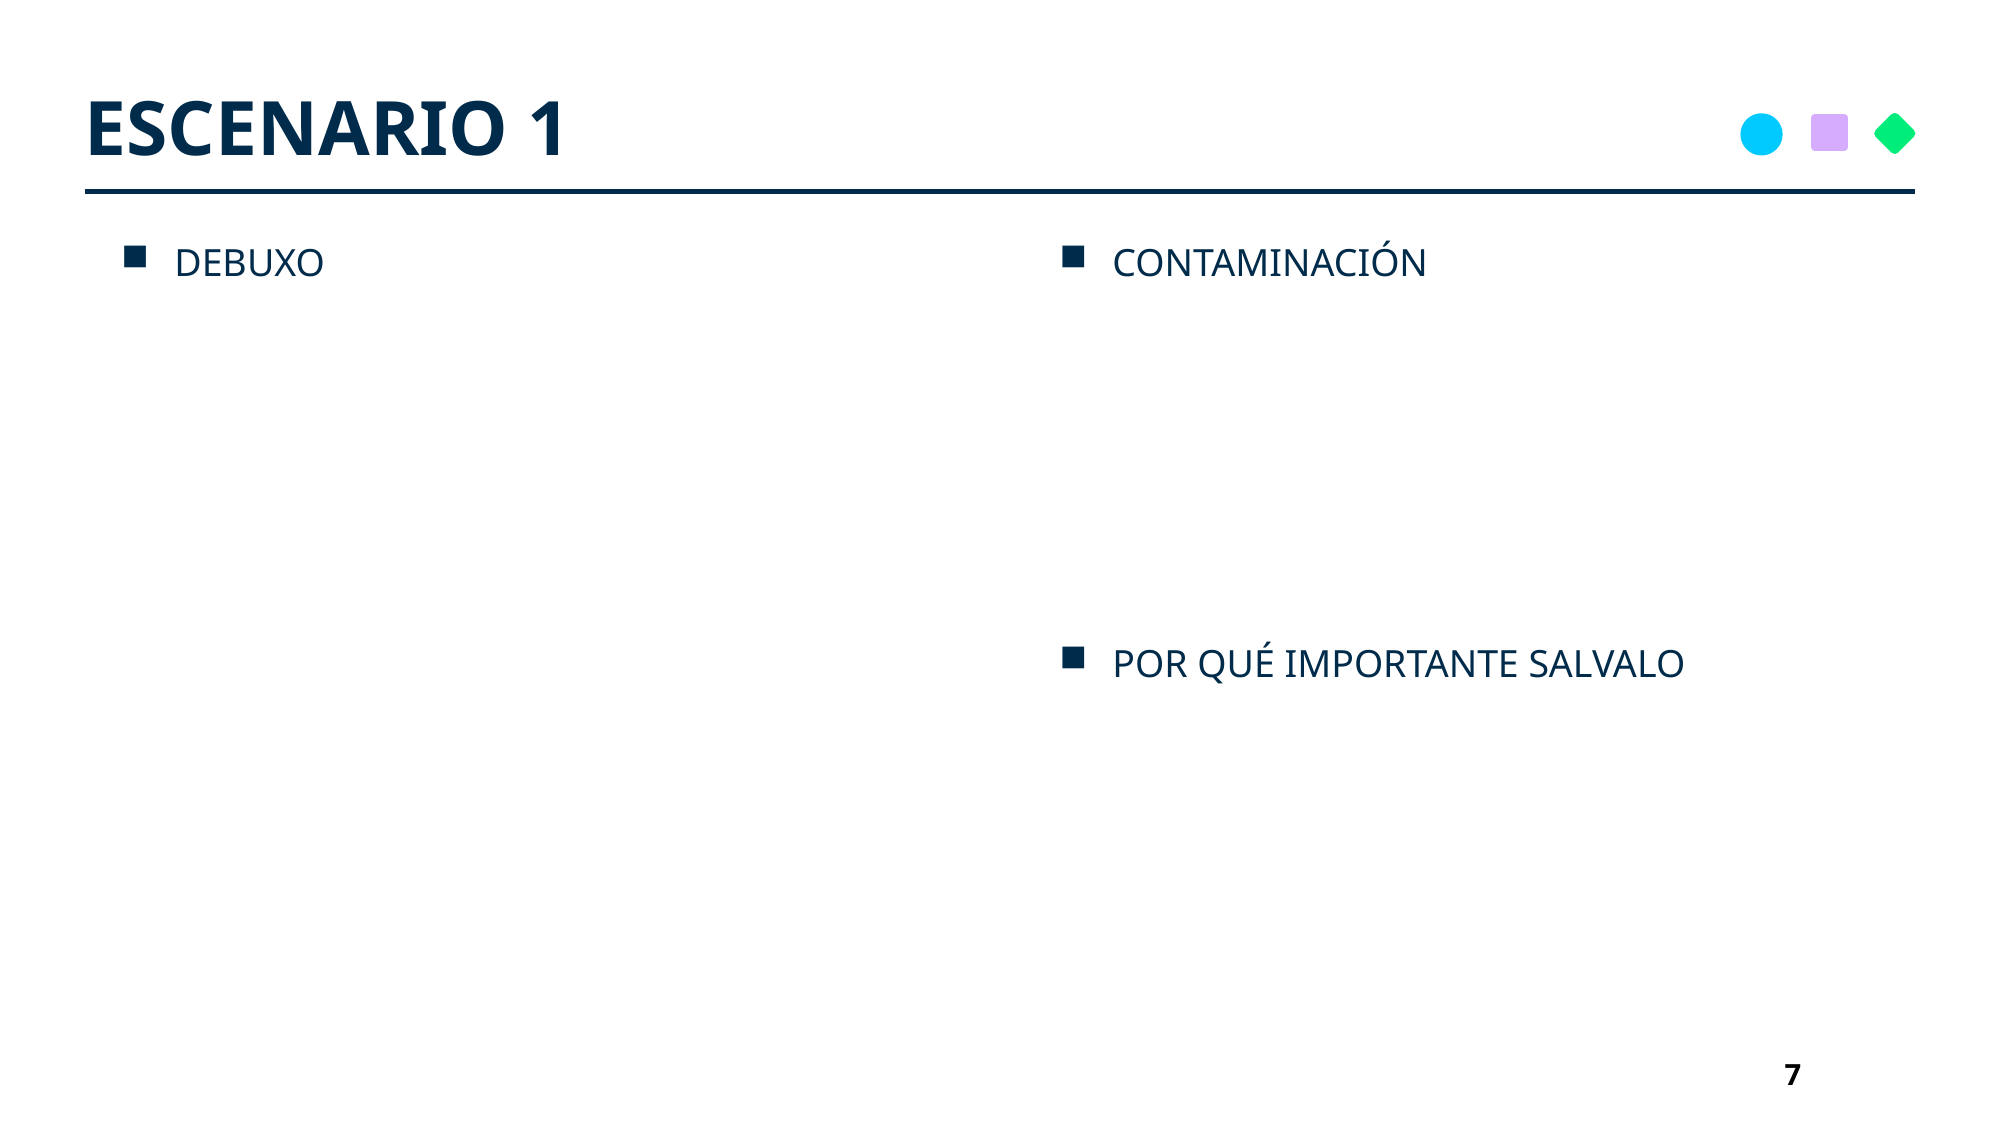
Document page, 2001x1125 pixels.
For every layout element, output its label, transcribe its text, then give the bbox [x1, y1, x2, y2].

title ESCENARIO 1 [84, 29, 1601, 178]
list POR QUÉ IMPORTANTE SALVALO [1026, 637, 1920, 1004]
list DEBUXO [88, 236, 982, 1004]
list CONTAMINACIÓN [1026, 236, 1920, 603]
